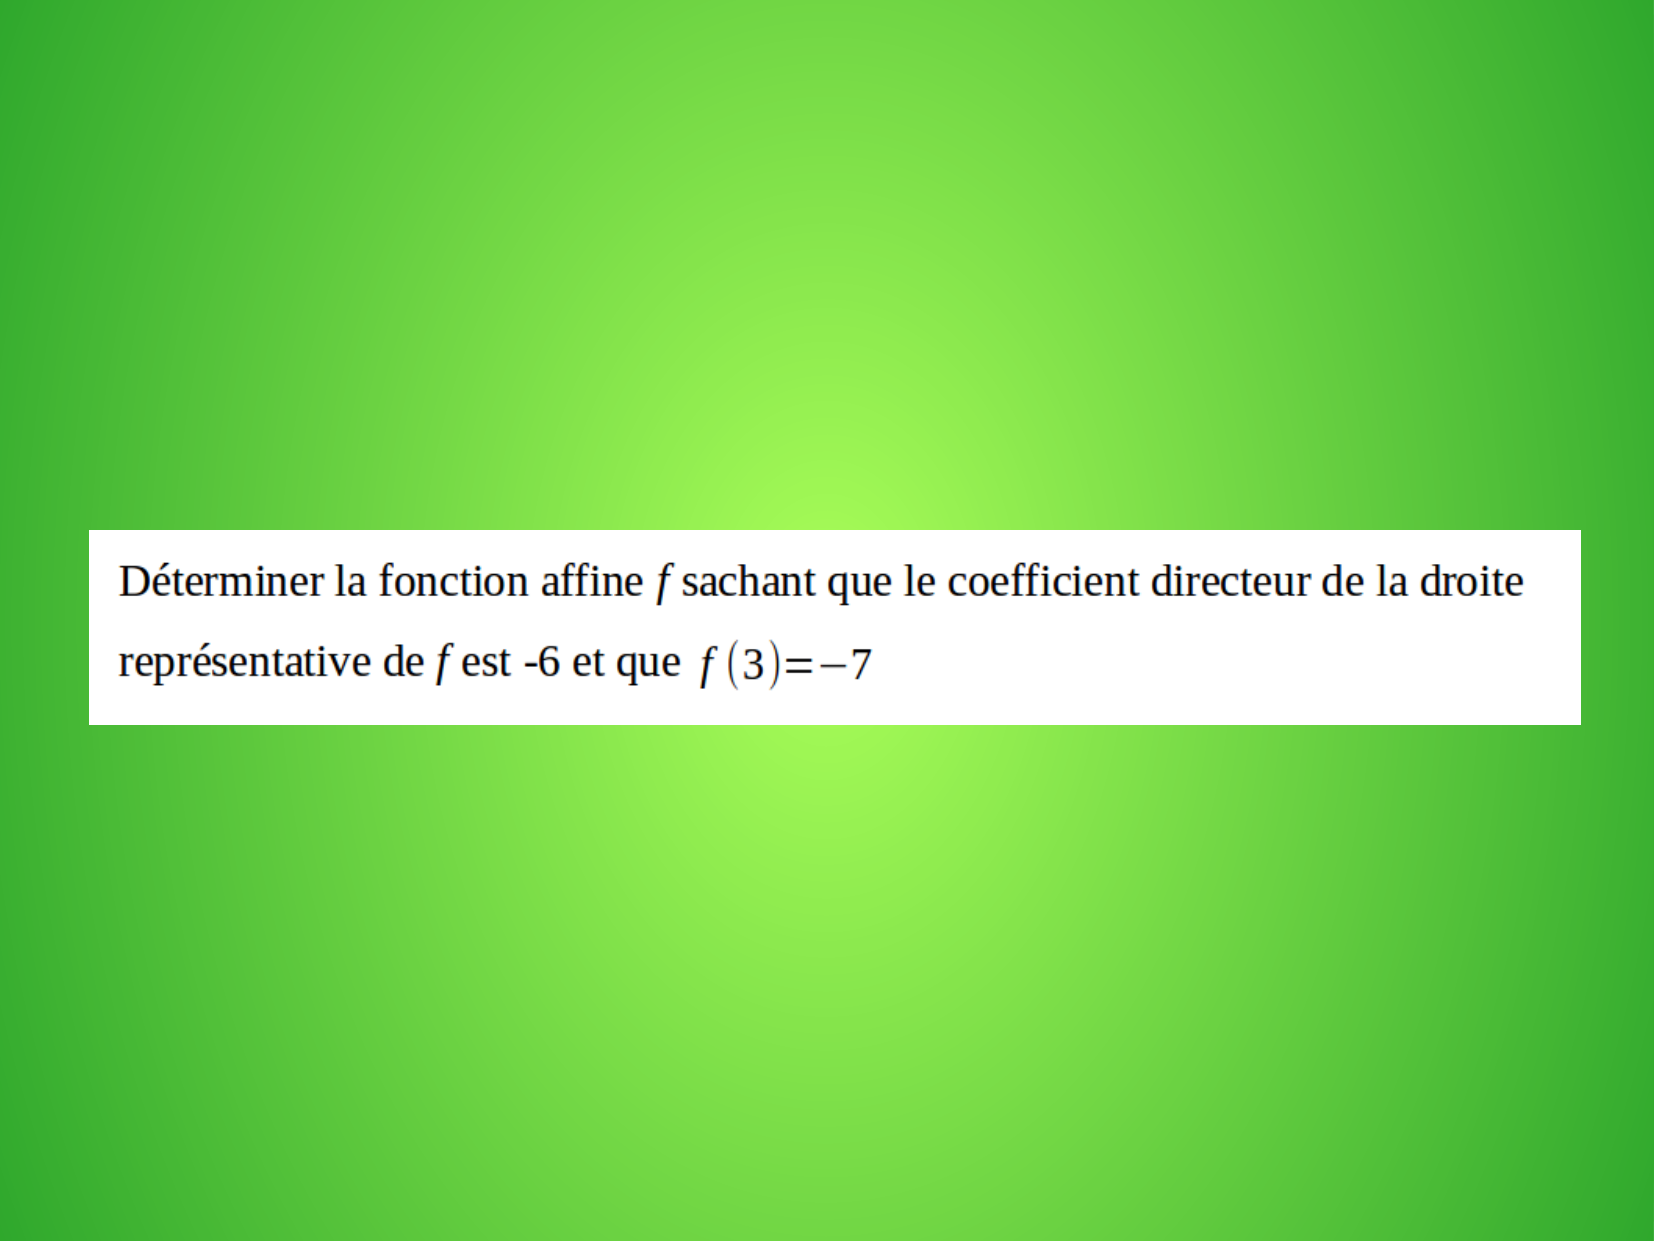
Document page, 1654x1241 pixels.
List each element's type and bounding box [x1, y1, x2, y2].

picture [89, 530, 1581, 725]
